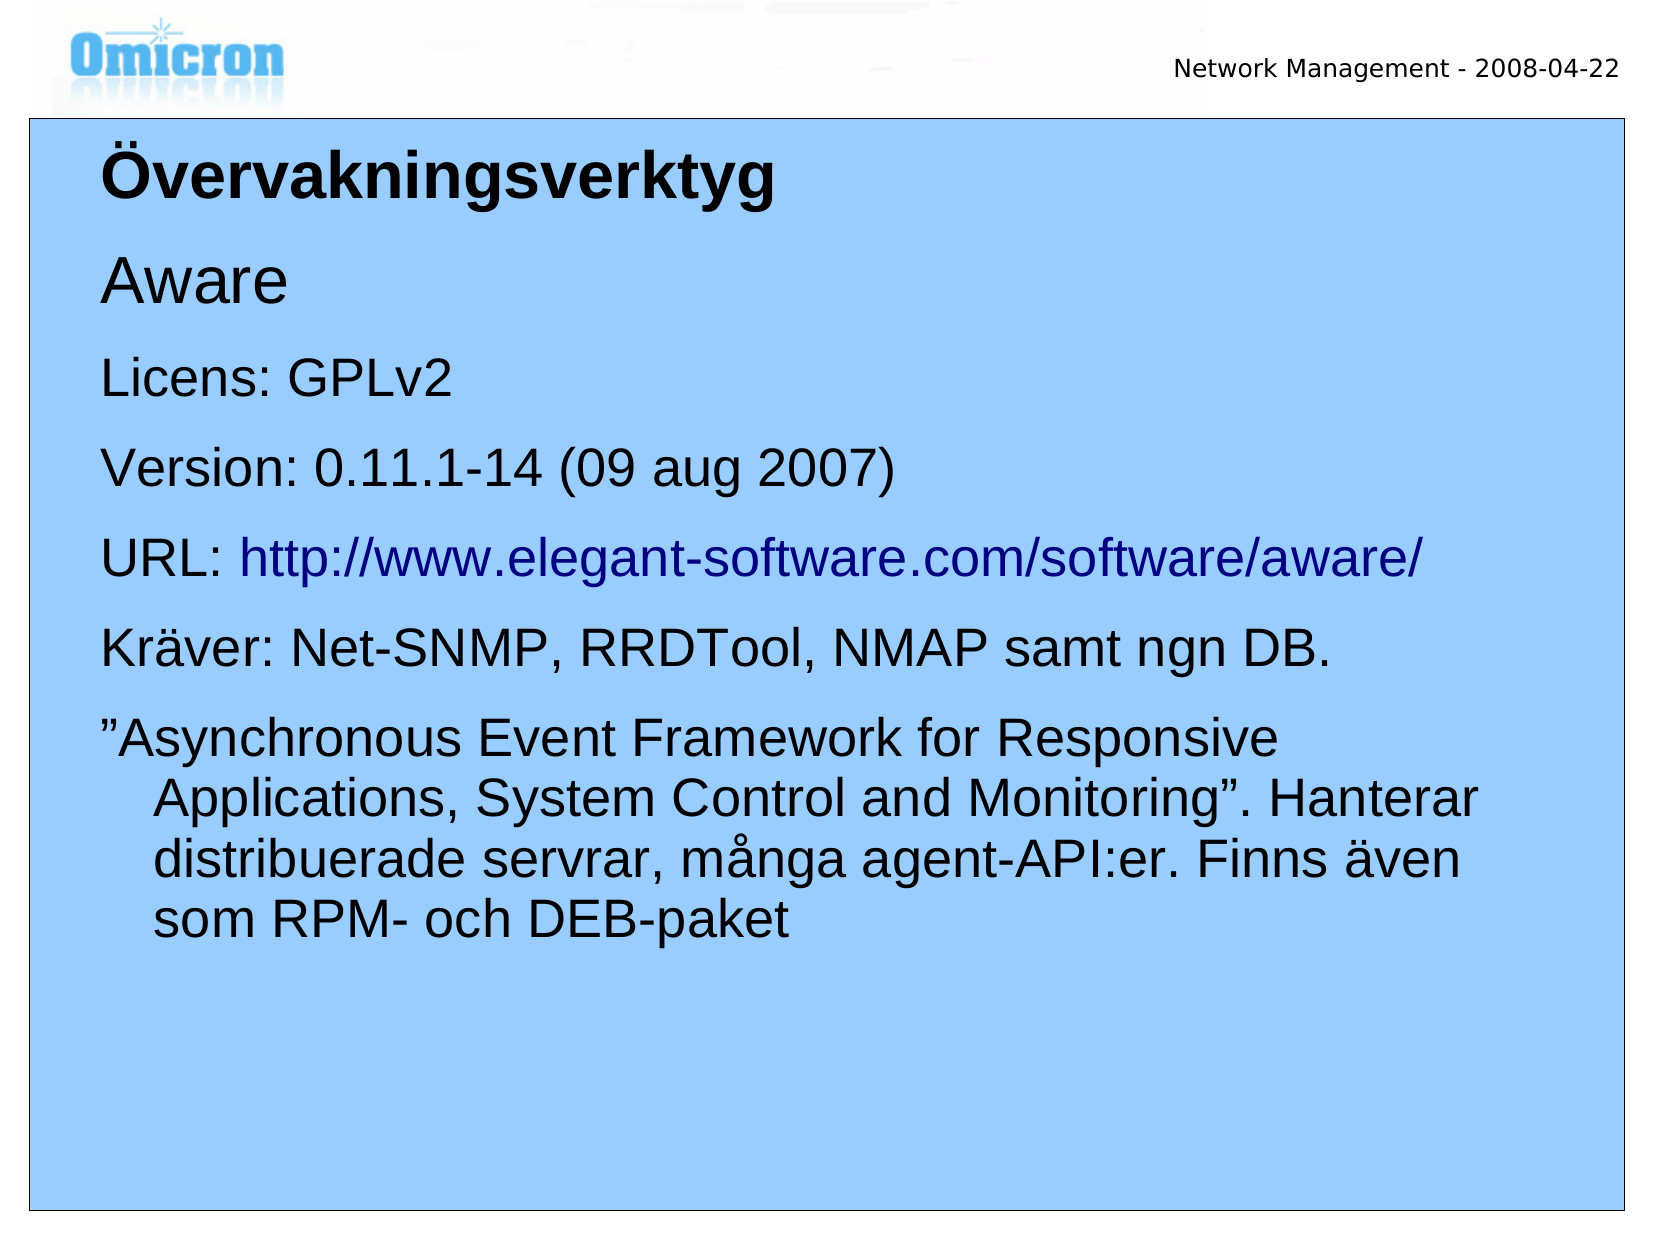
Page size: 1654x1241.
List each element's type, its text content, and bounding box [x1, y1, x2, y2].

picture [29, 0, 1211, 118]
text_box Network Management - 2008-04-22 [1158, 46, 1636, 91]
text_box [29, 118, 1625, 1211]
list Övervakningsverktyg Aware Licens: GPLv2 Version: 0.11.1-14 (09 aug 2007) URL: http://www.elegant-software.com/software/aware/ Kräver: Net-SNMP, RRDTool, NMAP samt ngn DB. ”Asynchronous Event Framework for Responsive Applications, System Control and Monitoring”. Hanterar distribuerade servrar, många agent-API:er. Finns även som RPM- och DEB-paket [82, 138, 1571, 1241]
